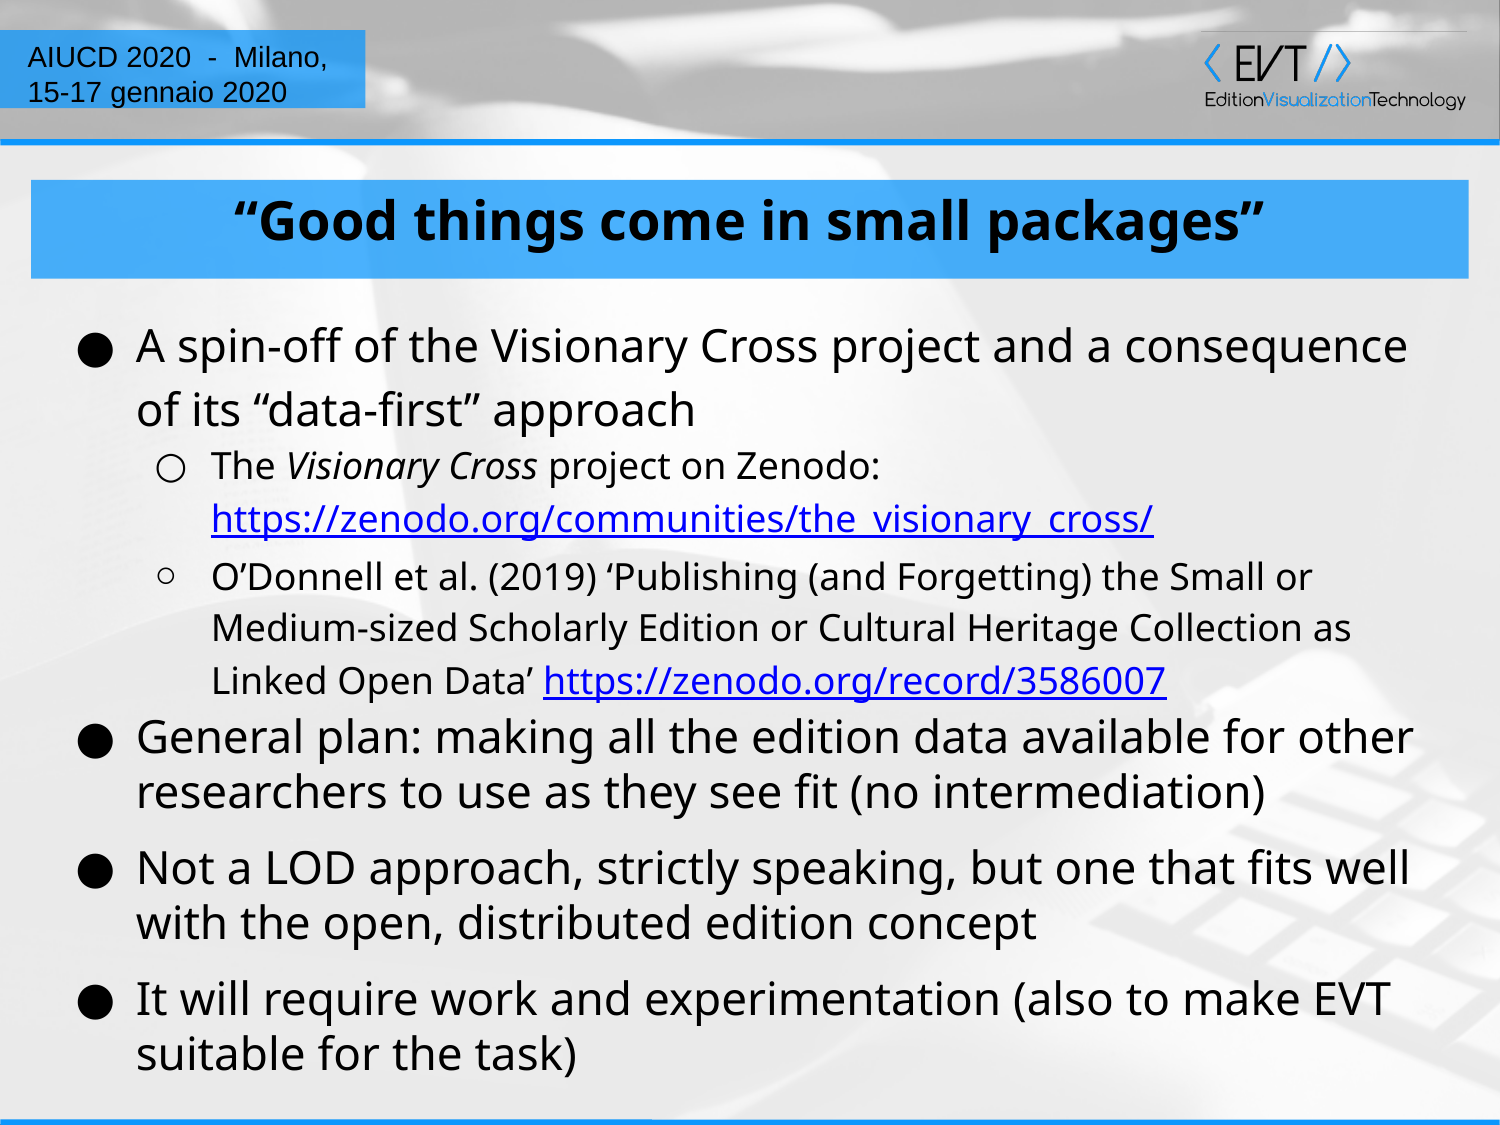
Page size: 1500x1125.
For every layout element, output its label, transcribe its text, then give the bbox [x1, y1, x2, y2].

list A spin-off of the Visionary Cross project and a consequence of its “data-first” approach The Visionary Cross project on Zenodo: https://zenodo.org/communities/the_visionary_cross/ O’Donnell et al. (2019) ‘Publishing (and Forgetting) the Small or Medium-sized Scholarly Edition or Cultural Heritage Collection as Linked Open Data’ https://zenodo.org/record/3586007 General plan: making all the edition data available for other researchers to use as they see fit (no intermediation) Not a LOD approach, strictly speaking, but one that fits well with the open, distributed edition concept It will require work and experimentation (also to make EVT suitable for the task) [51, 299, 1436, 1101]
title “Good things come in small packages” [31, 176, 1469, 276]
picture [1201, 31, 1467, 112]
text_box refers to www.ancientwisdoms.ac.uk/media/ontology/sawsOntology.owl#refersTo [0, 30, 366, 109]
